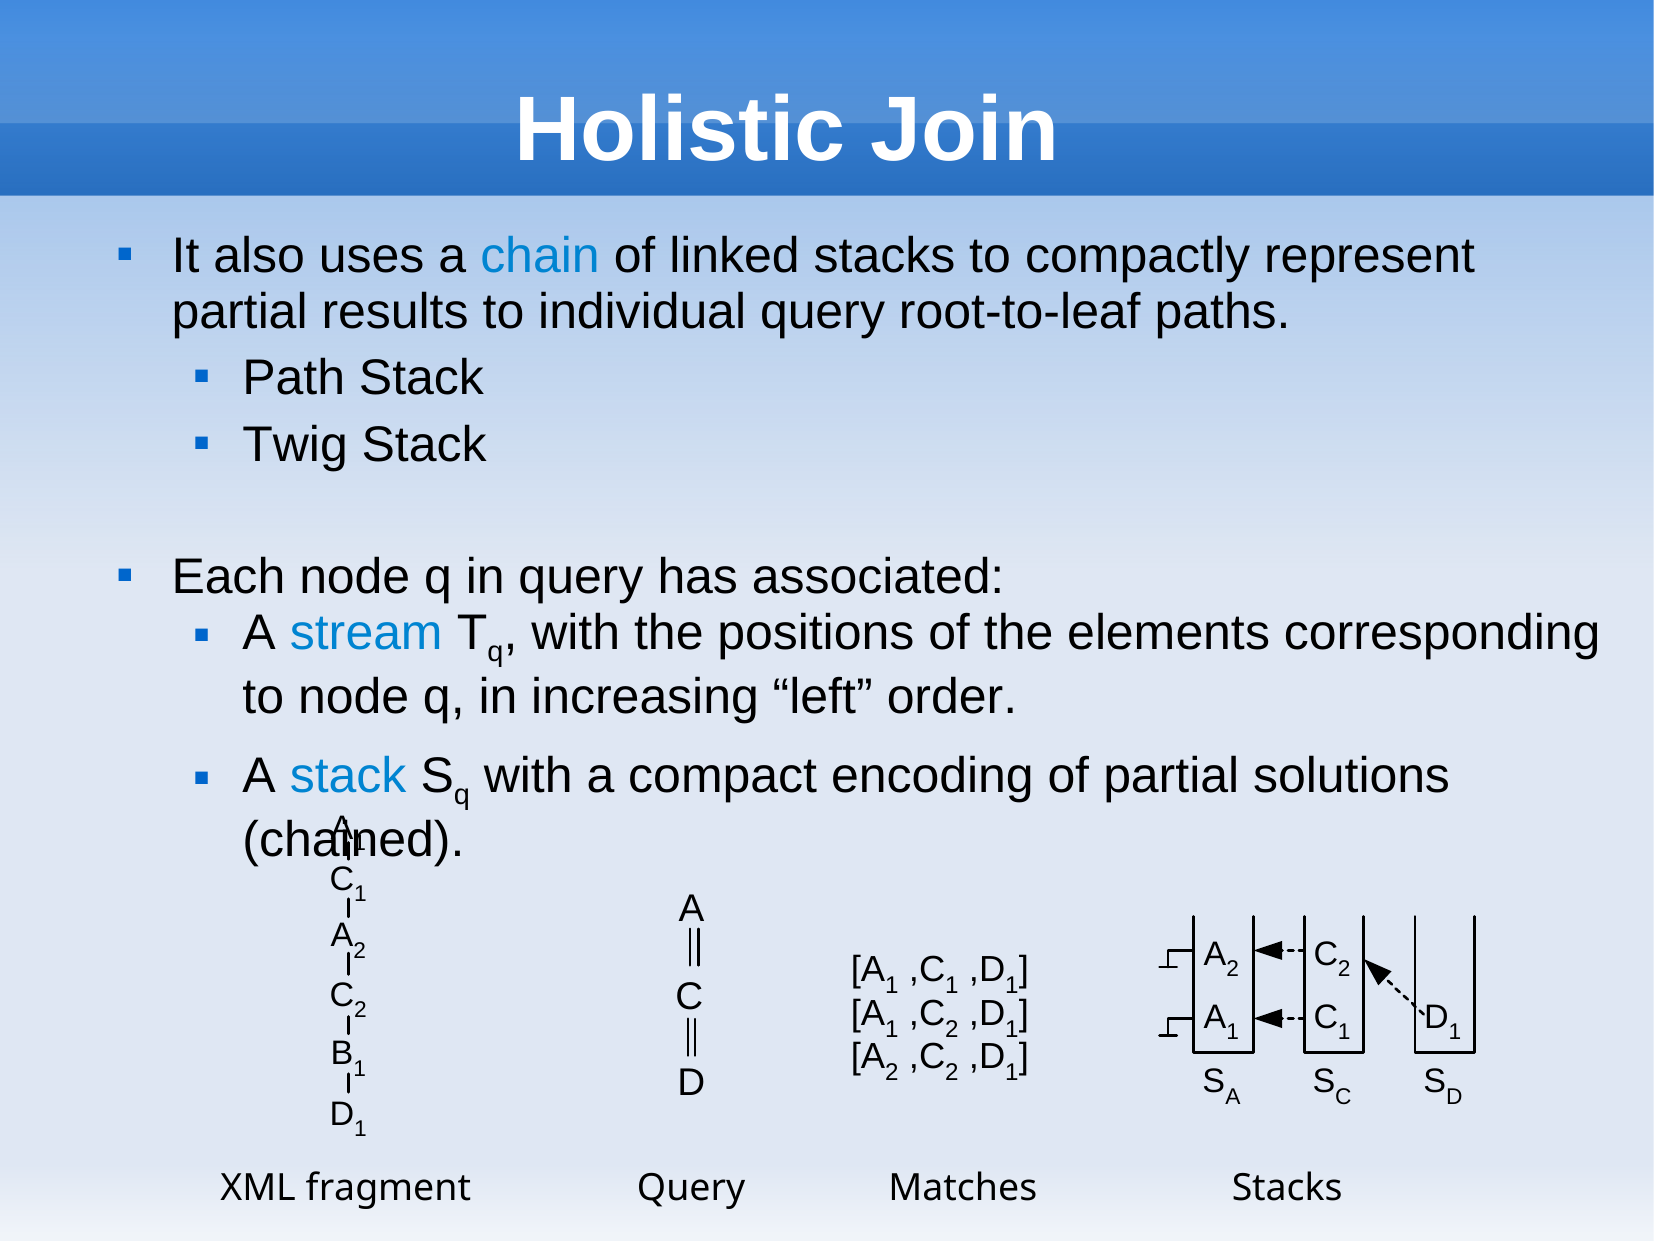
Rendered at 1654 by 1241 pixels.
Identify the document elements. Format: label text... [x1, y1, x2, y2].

title Holistic Join [187, 0, 1388, 188]
chart [1152, 909, 1503, 1128]
text_box XML fragment Query Matches Stacks [205, 1152, 1359, 1219]
chart [640, 872, 741, 1123]
chart [290, 784, 407, 1152]
list It also uses a chain of linked stacks to compactly represent partial results to individual query root-to-leaf paths. Path Stack Twig Stack Each node q in query has associated: A stream Tq, with the positions of the elements corresponding to node q, in increasing “left” order. A stack Sq with a compact encoding of partial solutions (chained). [86, 219, 1624, 895]
picture [0, 0, 1654, 1241]
chart [827, 909, 1066, 1119]
